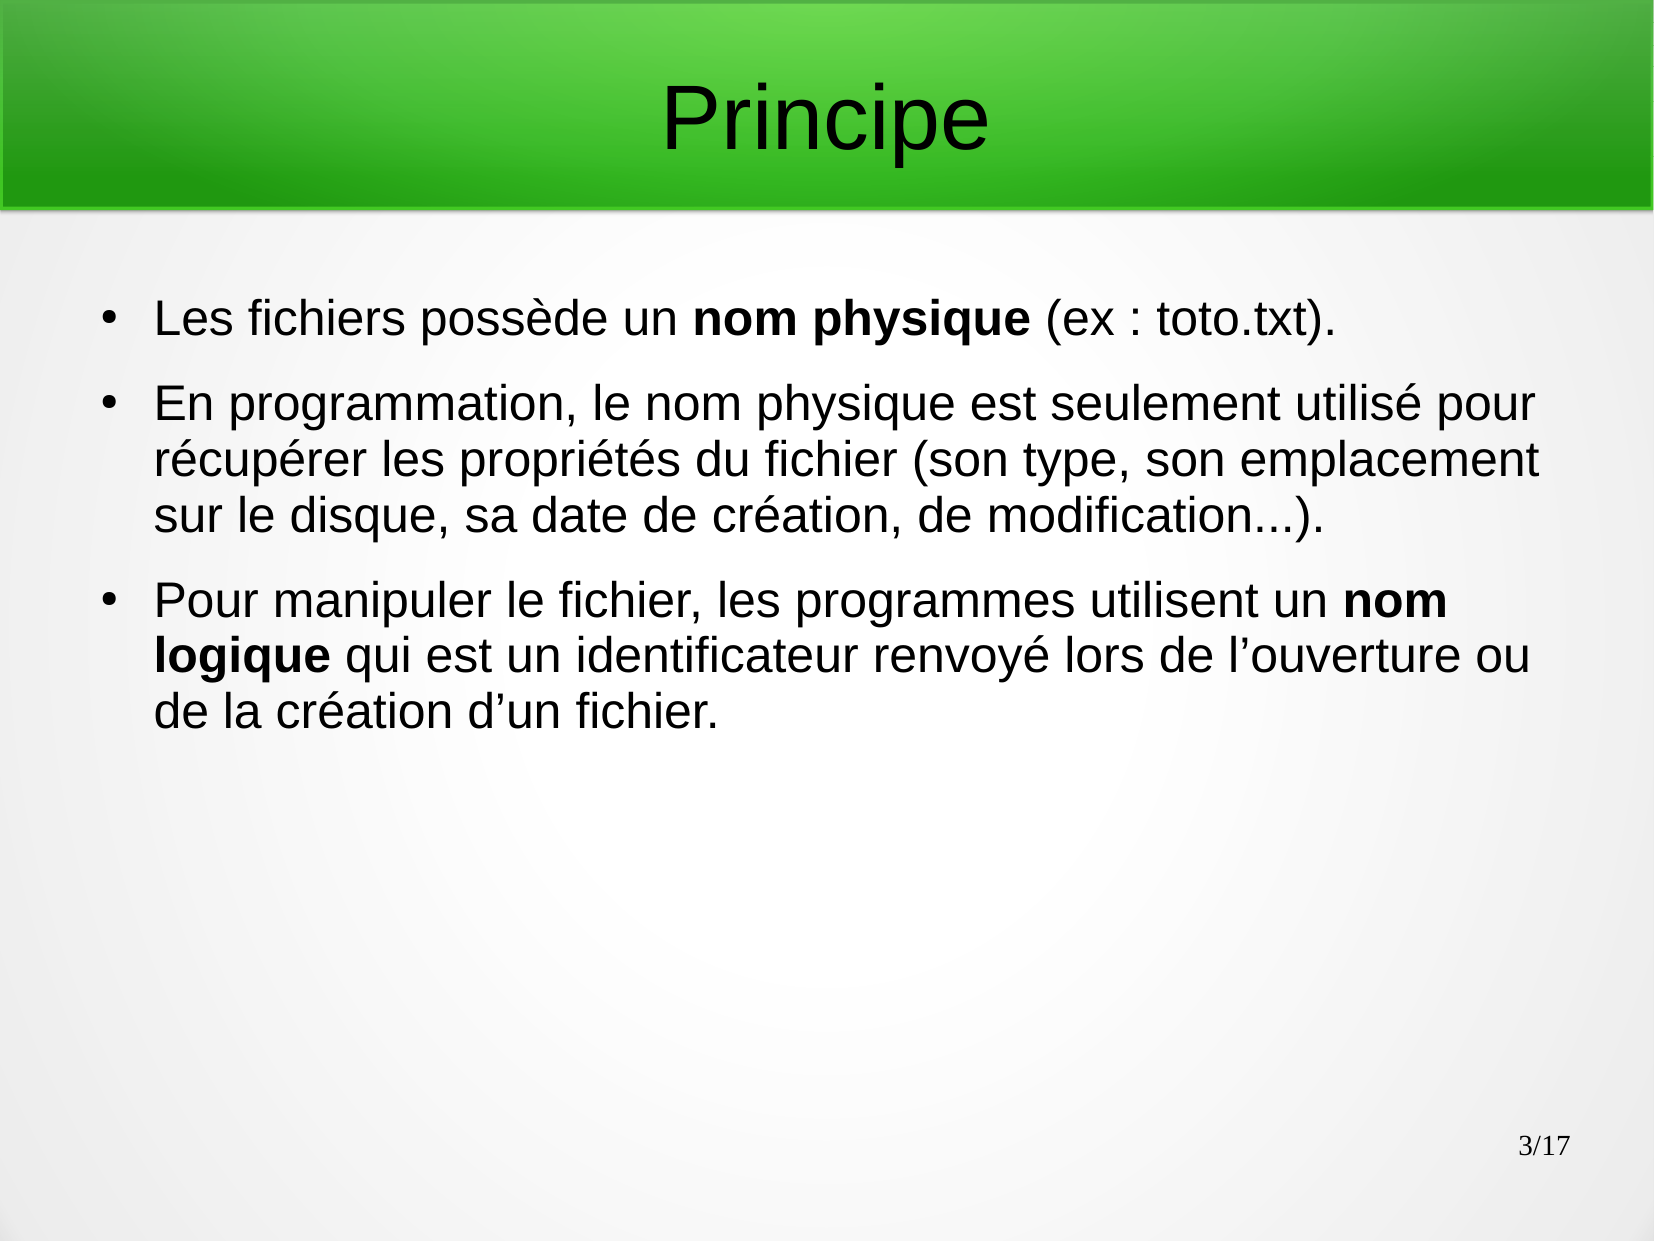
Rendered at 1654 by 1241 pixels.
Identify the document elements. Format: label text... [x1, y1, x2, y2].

list Les fichiers possède un nom physique (ex : toto.txt). En programmation, le nom physique est seulement utilisé pour récupérer les propriétés du fichier (son type, son emplacement sur le disque, sa date de création, de modification...). Pour manipuler le fichier, les programmes utilisent un nom logique qui est un identificateur renvoyé lors de l’ouverture ou de la création d’un fichier. [82, 290, 1571, 1094]
title Principe [82, 47, 1571, 189]
